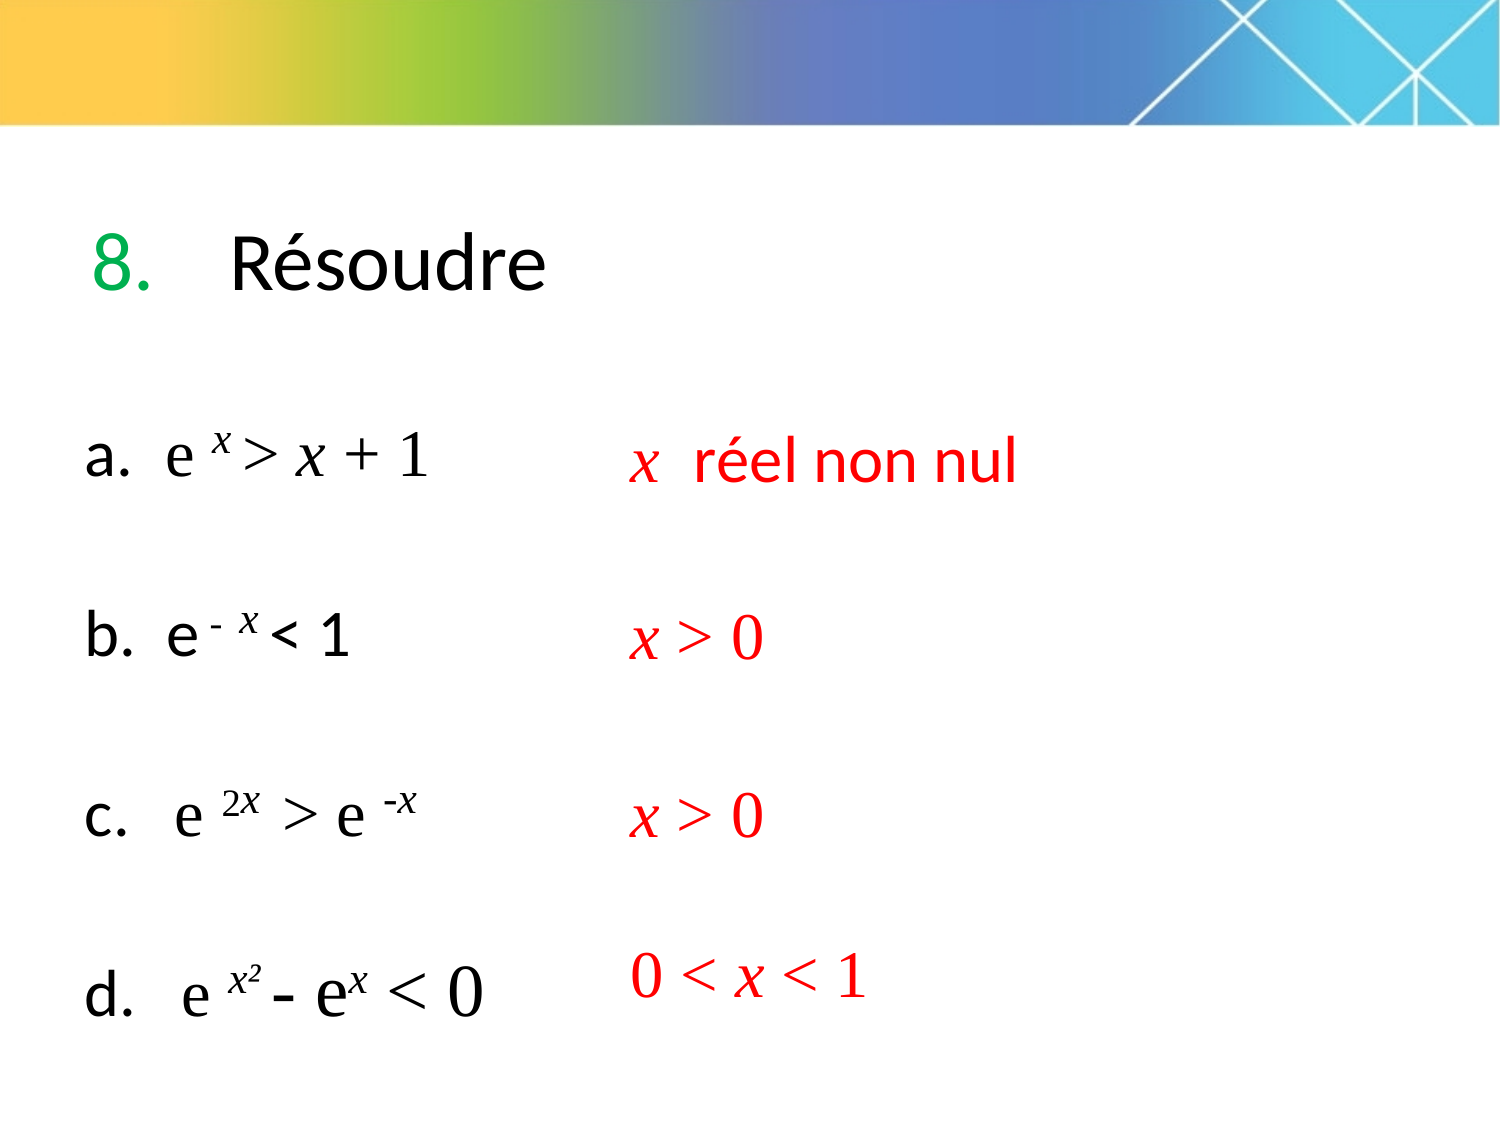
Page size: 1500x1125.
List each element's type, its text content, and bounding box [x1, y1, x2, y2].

text_box a. e x > x + 1 b. e - x < 1 c. e 2x > e -x d. e x² - ex < 0 [70, 303, 1465, 1125]
title Résoudre [76, 163, 1500, 351]
text_box x réel non nul x > 0 x > 0 0 < x < 1 [615, 327, 1378, 1019]
picture [0, 0, 1500, 127]
